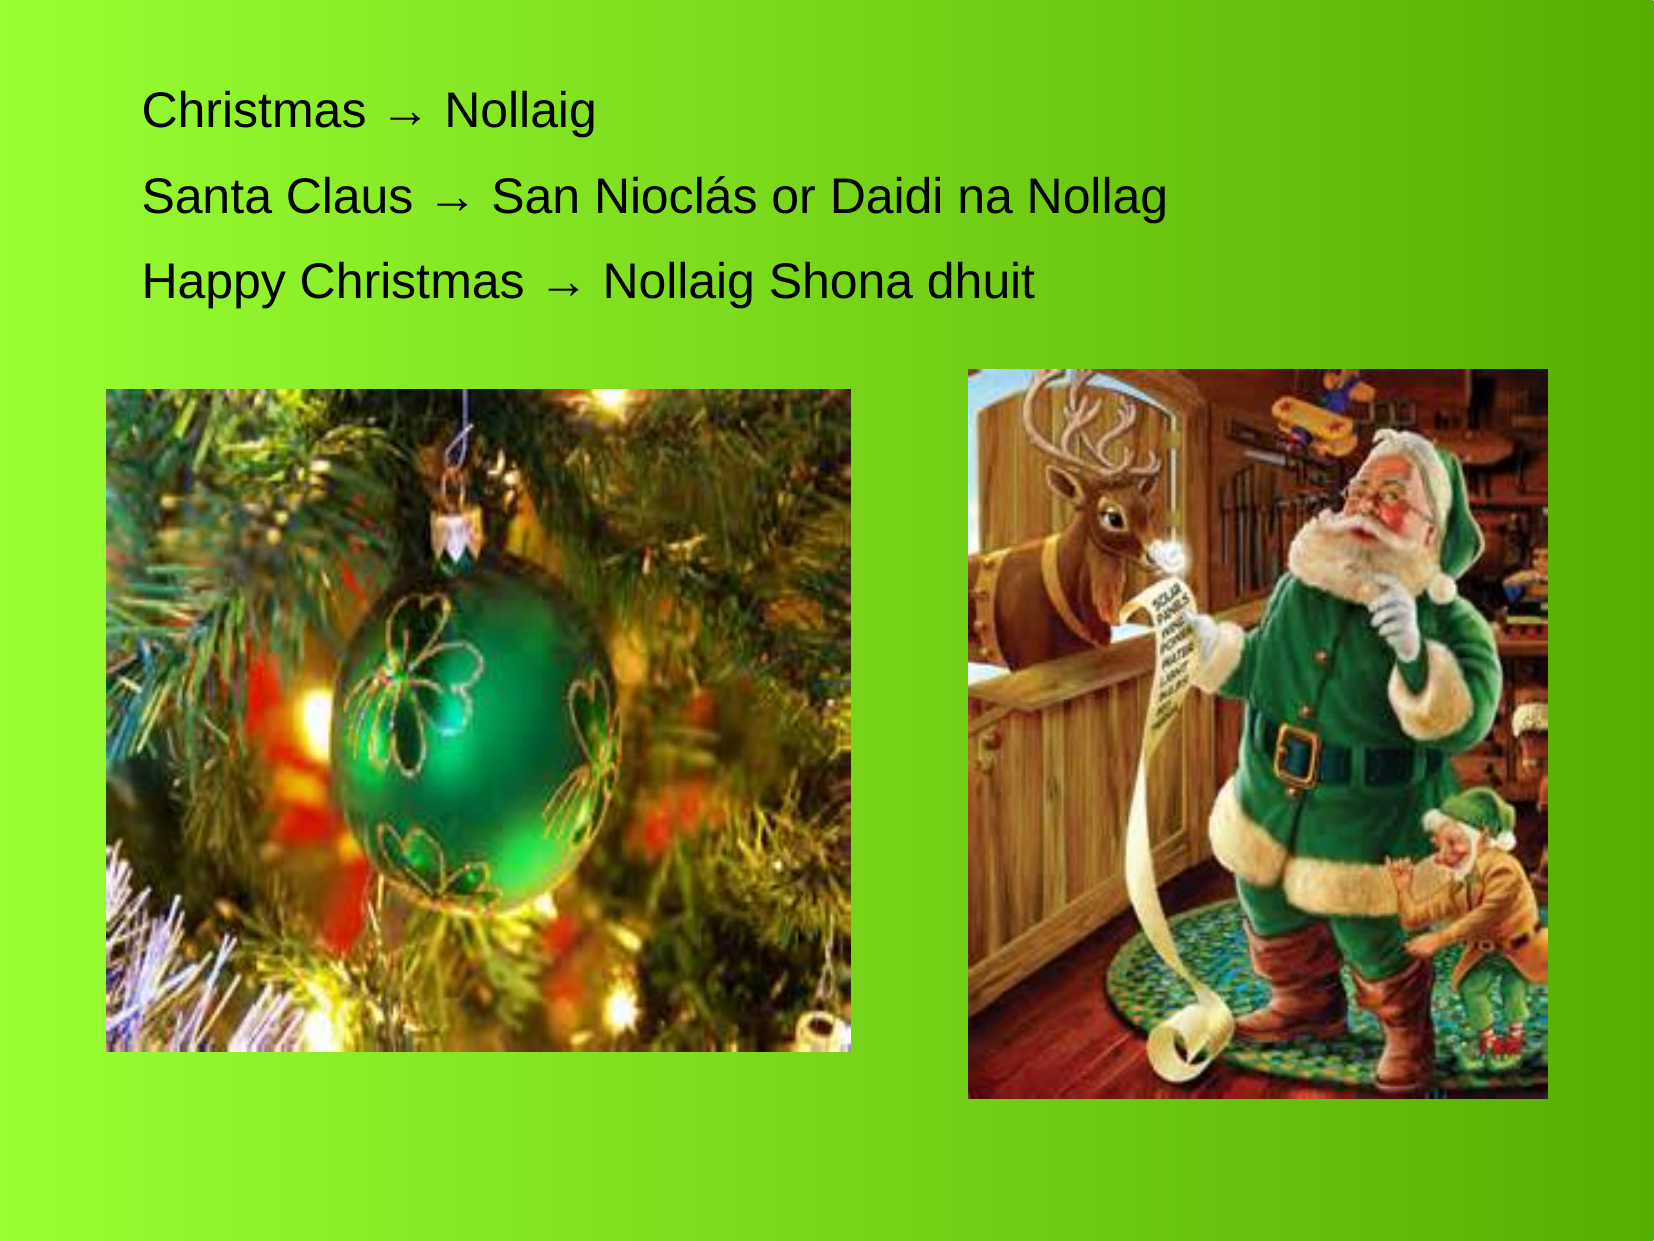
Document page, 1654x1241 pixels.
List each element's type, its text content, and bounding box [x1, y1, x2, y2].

picture [968, 369, 1548, 1099]
list Christmas → Nollaig Santa Claus → San Nioclás or Daidi na Nollag Happy Christmas → Nollaig Shona dhuit [70, 82, 1607, 1158]
picture [106, 389, 851, 1052]
